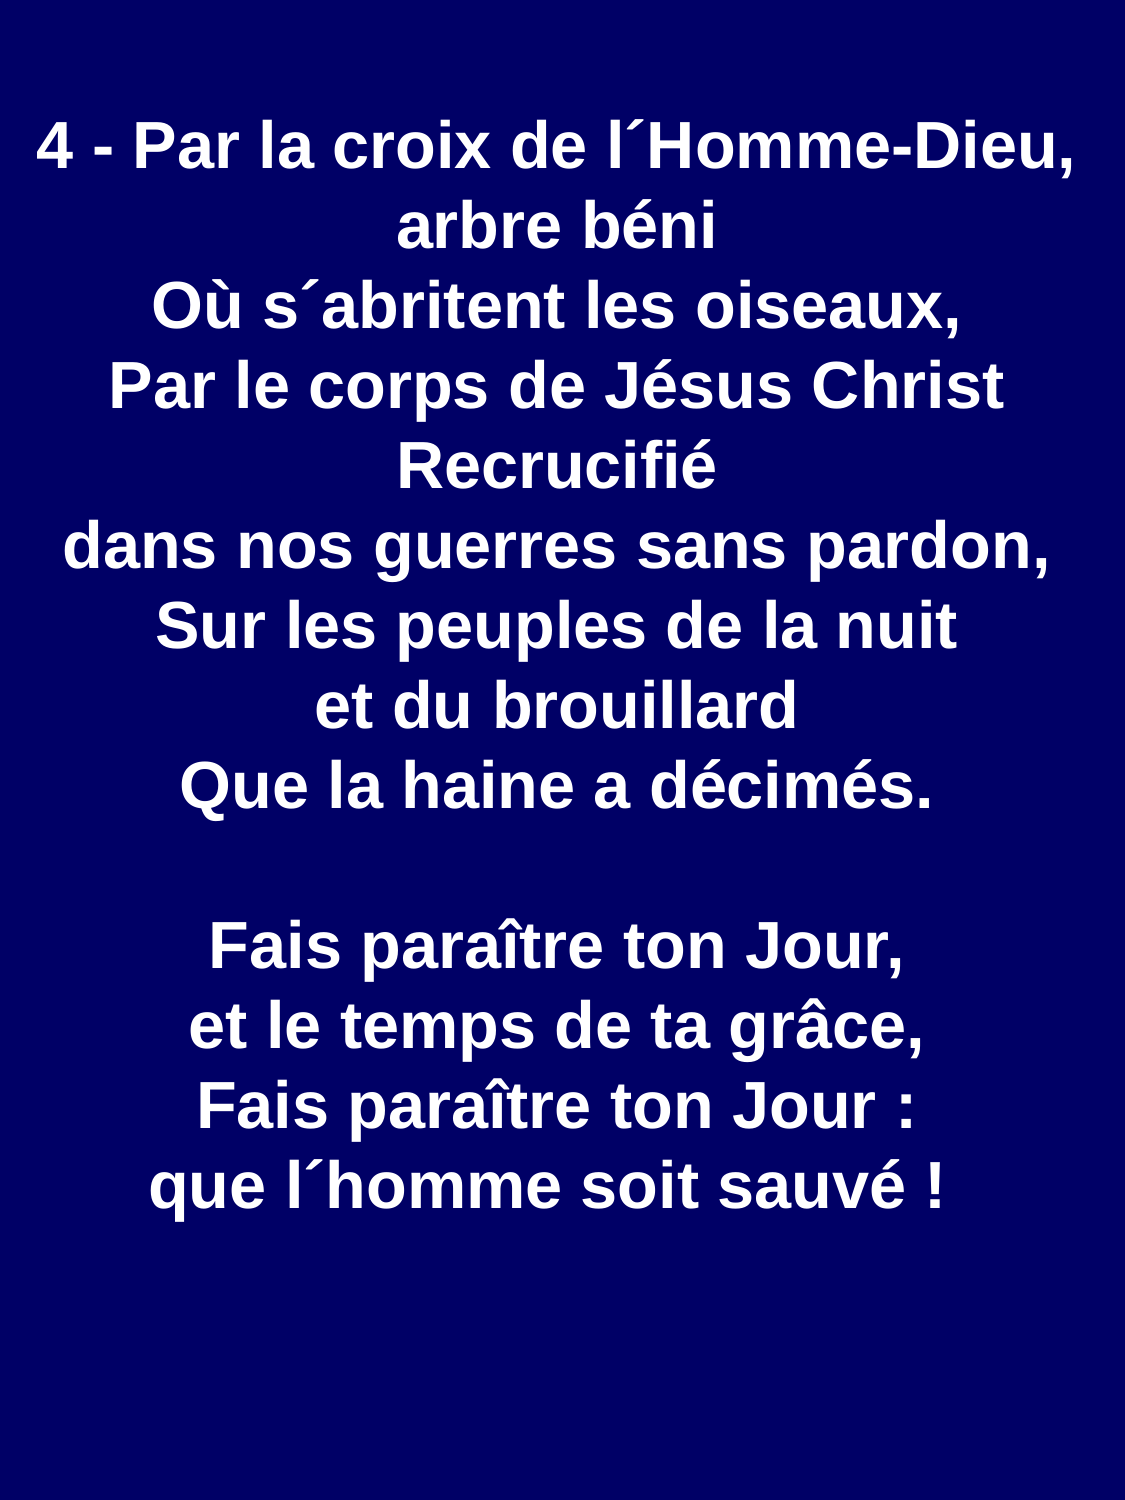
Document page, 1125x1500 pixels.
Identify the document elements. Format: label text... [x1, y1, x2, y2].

text_box 4 - Par la croix de l´Homme-Dieu, arbre béni Où s´abritent les oiseaux, Par le corps de Jésus Christ Recrucifié dans nos guerres sans pardon, Sur les peuples de la nuit et du brouillard Que la haine a décimés. Fais paraître ton Jour, et le temps de ta grâce, Fais paraître ton Jour : que l´homme soit sauvé ! [0, 94, 1125, 1290]
